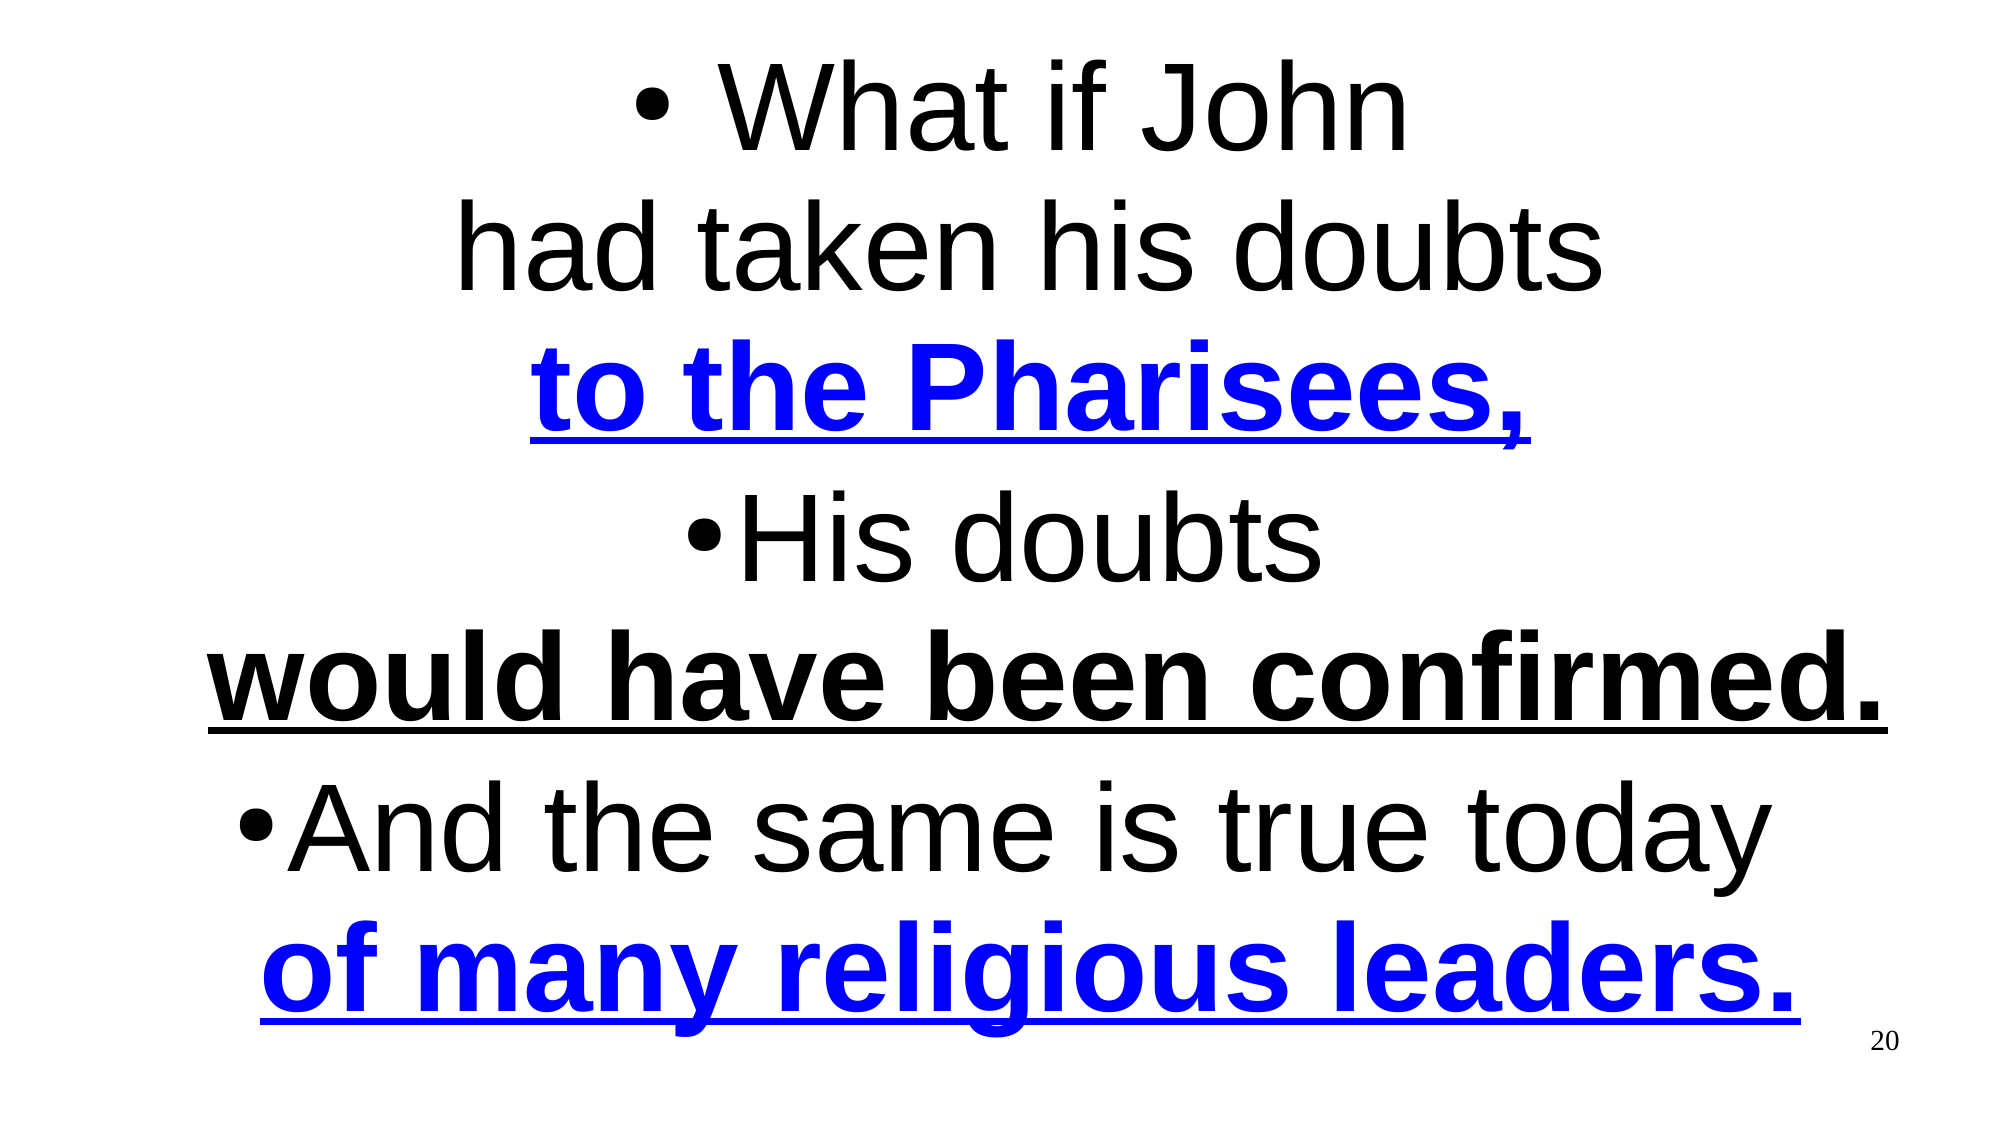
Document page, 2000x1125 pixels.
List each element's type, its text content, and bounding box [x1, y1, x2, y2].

list What if John had taken his doubts to the Pharisees, His doubts would have been confirmed. And the same is true today of many religious leaders. [37, 37, 1988, 1088]
